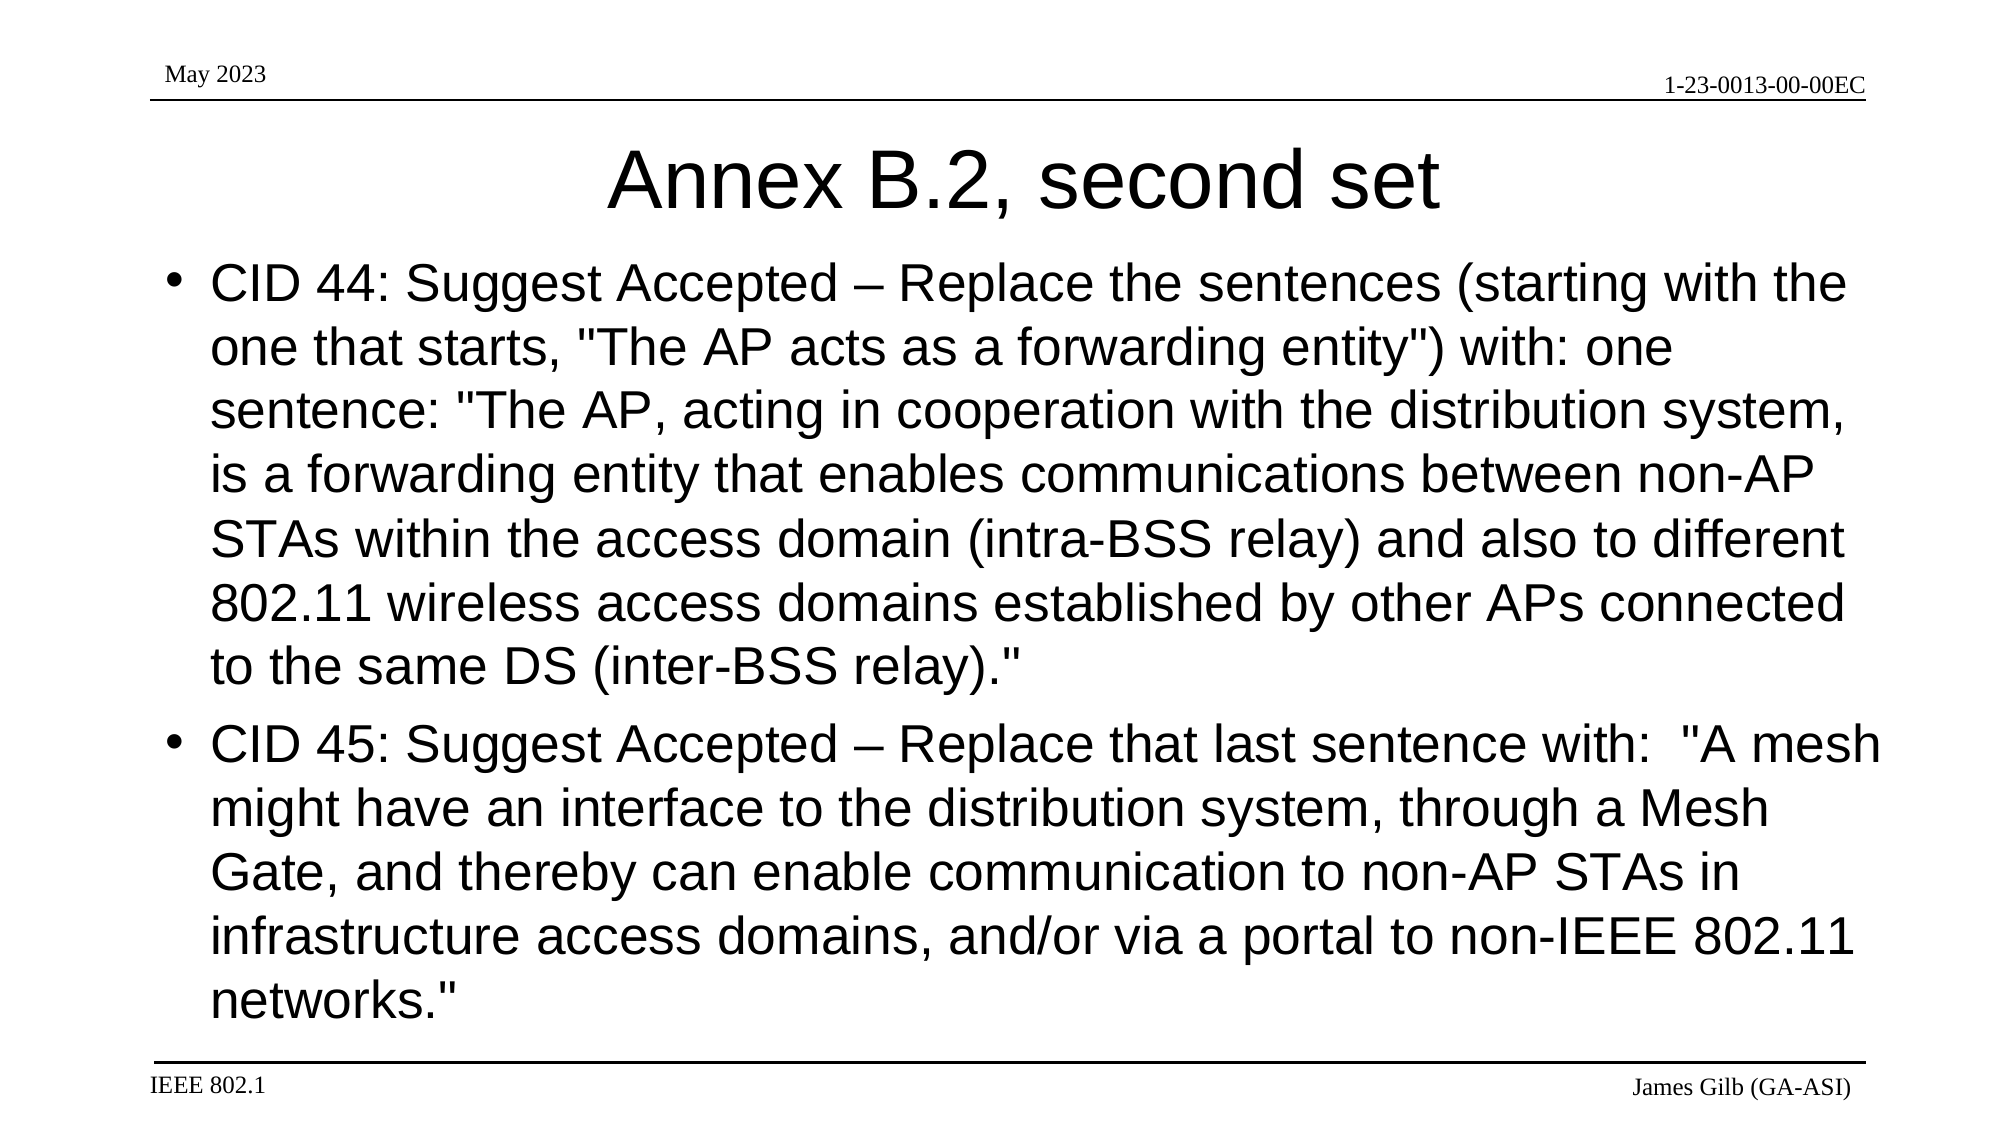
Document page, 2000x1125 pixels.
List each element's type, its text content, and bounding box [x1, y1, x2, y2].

title Annex B.2, second set [149, 112, 1900, 238]
list CID 44: Suggest Accepted – Replace the sentences (starting with the one that starts, "The AP acts as a forwarding entity") with: one sentence: "The AP, acting in cooperation with the distribution system, is a forwarding entity that enables communications between non-AP STAs within the access domain (intra-BSS relay) and also to different 802.11 wireless access domains established by other APs connected to the same DS (inter-BSS relay)." CID 45: Suggest Accepted – Replace that last sentence with: "A mesh might have an interface to the distribution system, through a Mesh Gate, and thereby can enable communication to non-AP STAs in infrastructure access domains, and/or via a portal to non-IEEE 802.11 networks." [149, 239, 1900, 1051]
